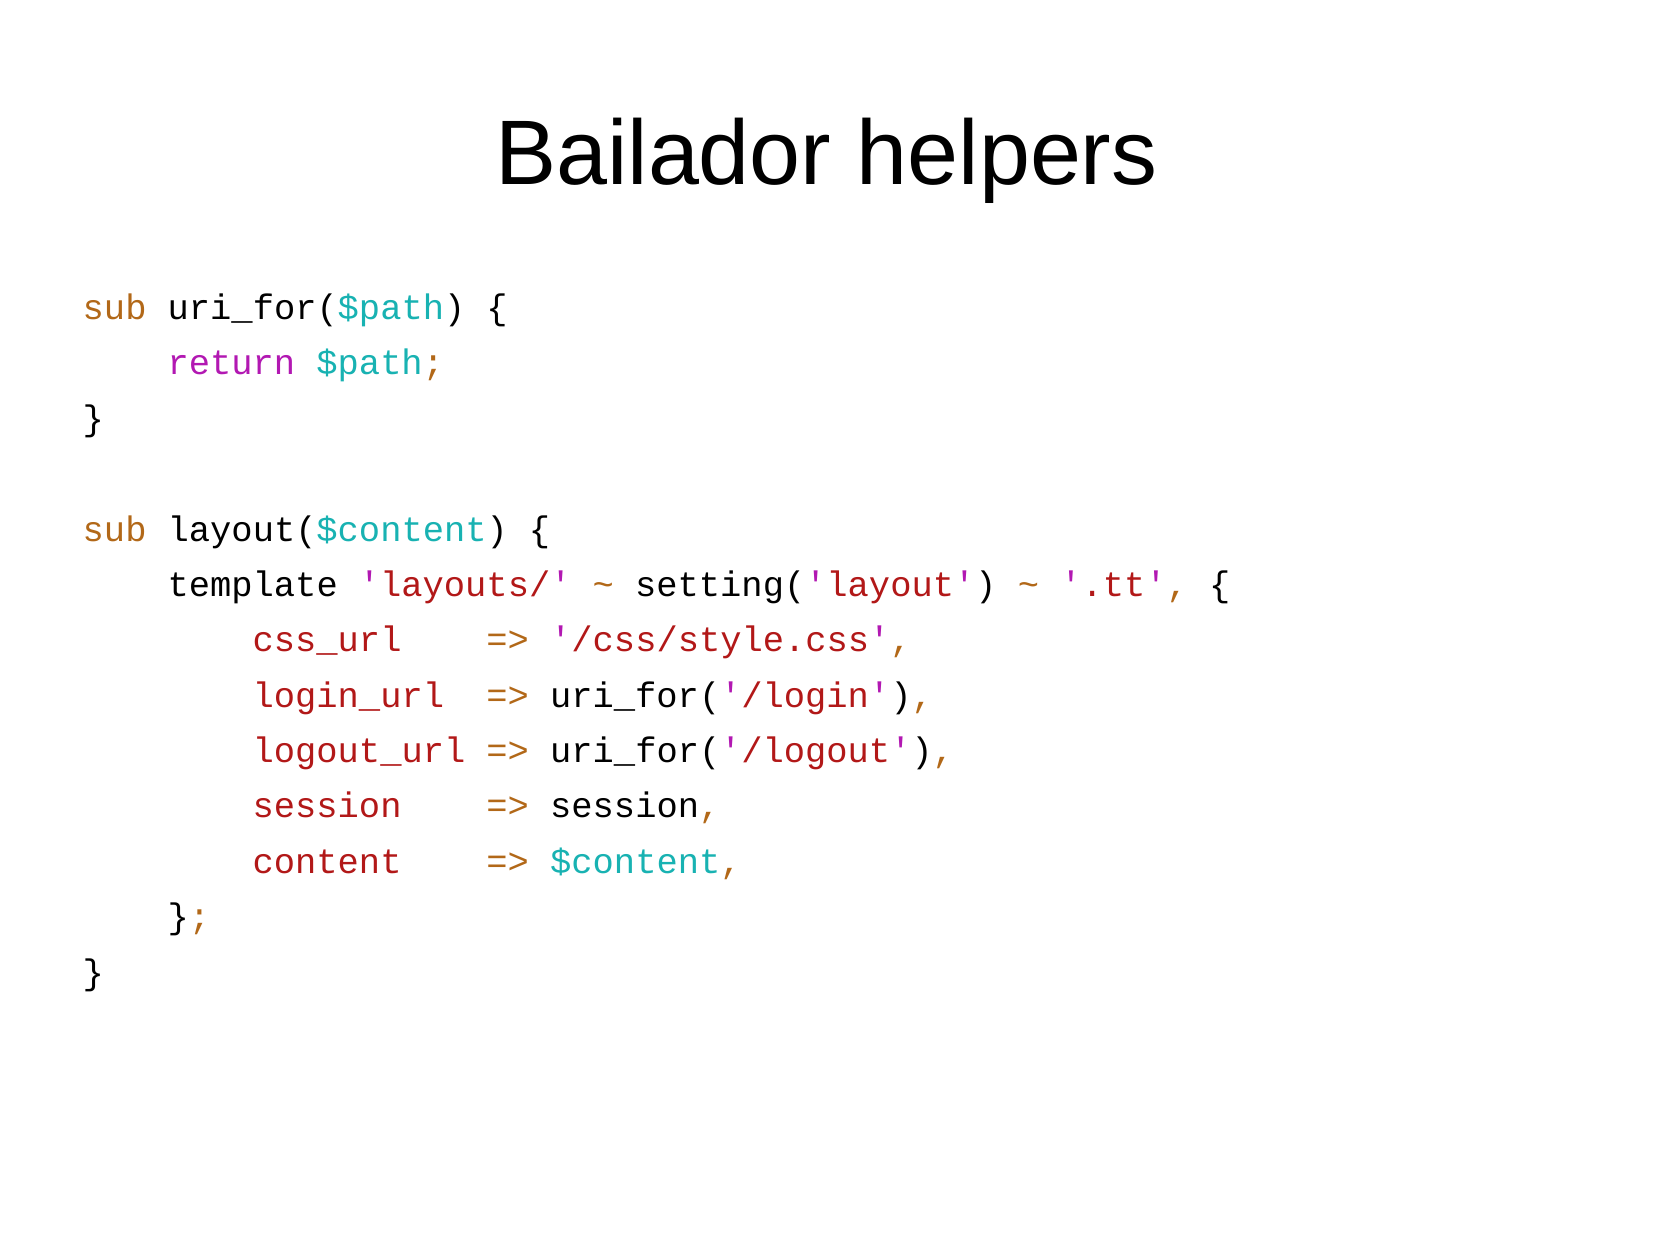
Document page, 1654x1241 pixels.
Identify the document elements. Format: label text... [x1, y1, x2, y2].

title Bailador helpers [82, 49, 1571, 257]
list sub uri_for($path) { return $path; } sub layout($content) { template 'layouts/' ~ setting('layout') ~ '.tt', { css_url => '/css/style.css', login_url => uri_for('/login'), logout_url => uri_for('/logout'), session => session, content => $content, }; } [82, 290, 1571, 1010]
